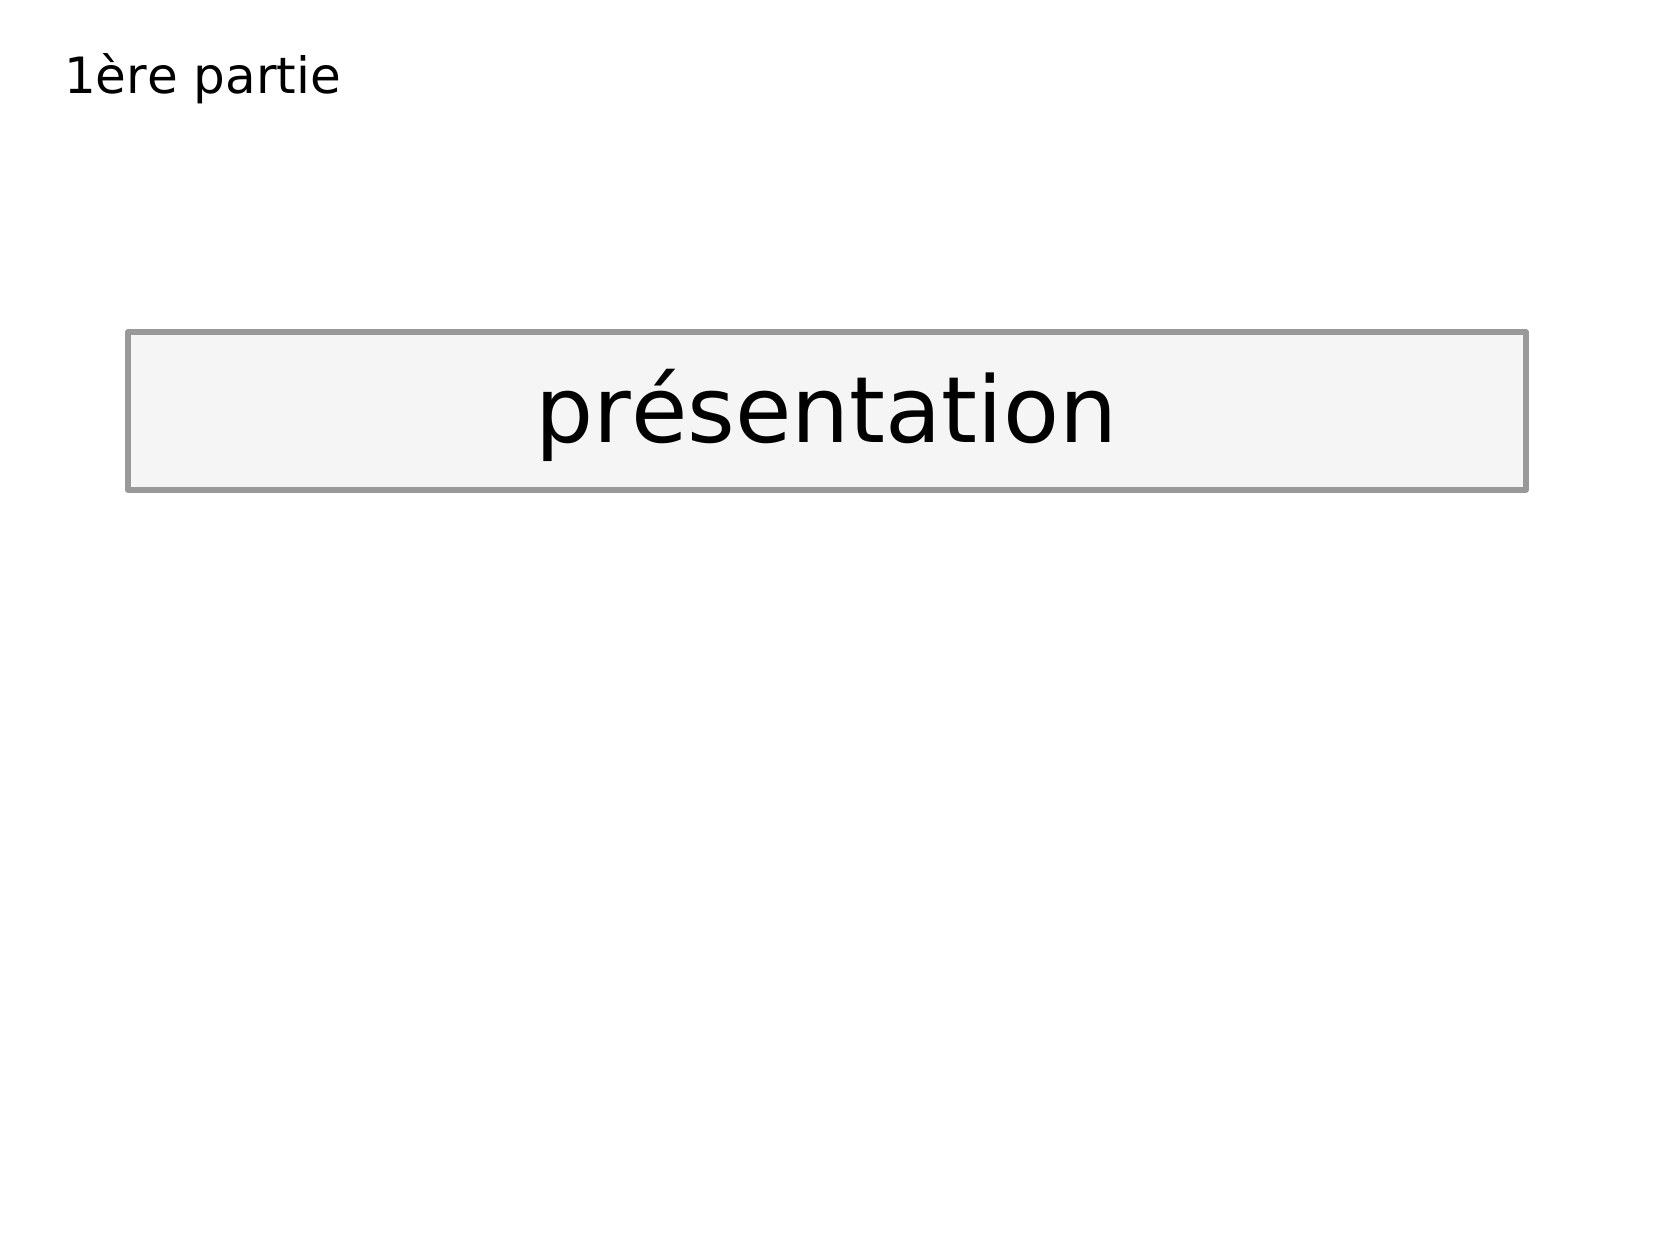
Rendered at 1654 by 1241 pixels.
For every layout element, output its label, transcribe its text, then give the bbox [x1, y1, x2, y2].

text_box 1ère partie [43, 47, 349, 106]
title présentation [136, 347, 1518, 473]
text_box [127, 331, 1526, 490]
